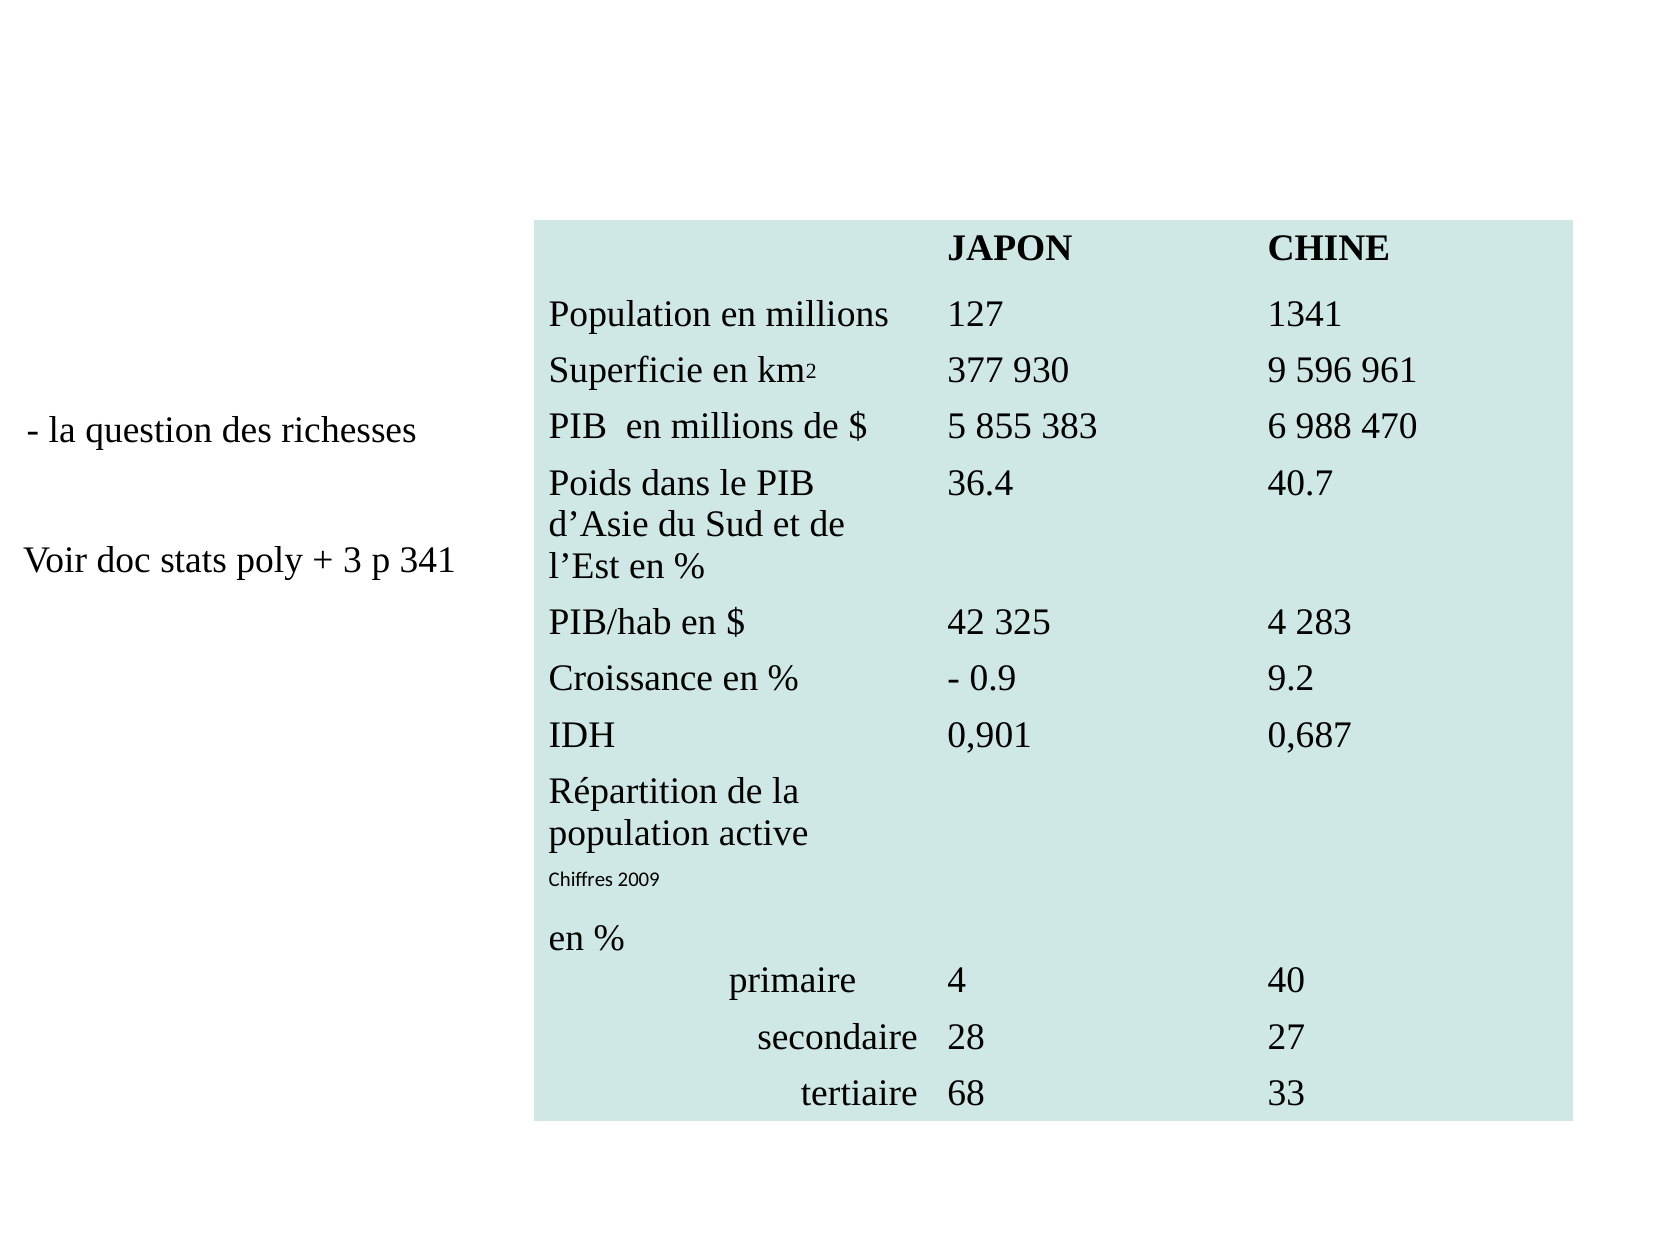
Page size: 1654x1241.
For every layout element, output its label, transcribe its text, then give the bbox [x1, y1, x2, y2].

table_cell en % primaire [534, 910, 933, 1008]
table_cell - 0.9 [933, 650, 1253, 706]
table_cell tertiaire [534, 1065, 933, 1121]
table_cell 9 596 961 [1253, 341, 1573, 398]
table_cell 377 930 [933, 341, 1253, 398]
table_cell IDH [534, 706, 933, 763]
table_header CHINE [1253, 220, 1573, 285]
table_cell 0,687 [1253, 706, 1573, 763]
table_cell 0,901 [933, 706, 1253, 763]
table_cell 33 [1253, 1065, 1573, 1121]
table_cell secondaire [534, 1008, 933, 1065]
table_cell Superficie en km2 [534, 341, 933, 398]
table_cell 4 [933, 910, 1253, 1008]
table_cell 68 [933, 1065, 1253, 1121]
table_cell 40.7 [1253, 454, 1573, 594]
table_cell 28 [933, 1008, 1253, 1065]
table_cell [1253, 763, 1573, 910]
table_cell Population en millions [534, 285, 933, 341]
table_cell 36.4 [933, 454, 1253, 594]
table_cell Croissance en % [534, 650, 933, 706]
table_cell 27 [1253, 1008, 1573, 1065]
table_cell Poids dans le PIB d’Asie du Sud et de l’Est en % [534, 454, 933, 594]
table_cell 5 855 383 [933, 398, 1253, 454]
table_header [534, 220, 933, 285]
text_box Voir doc stats poly + 3 p 341 [8, 531, 482, 589]
text_box - la question des richesses [11, 401, 442, 459]
table_cell 42 325 [933, 594, 1253, 650]
table_cell PIB en millions de $ [534, 398, 933, 454]
table_cell PIB/hab en $ [534, 594, 933, 650]
table_cell 1341 [1253, 285, 1573, 341]
table_cell Répartition de la population active Chiffres 2009 [534, 763, 933, 910]
table_cell 6 988 470 [1253, 398, 1573, 454]
table_cell 9.2 [1253, 650, 1573, 706]
table_cell [933, 763, 1253, 910]
table_cell 127 [933, 285, 1253, 341]
table_header JAPON [933, 220, 1253, 285]
table_cell 40 [1253, 910, 1573, 1008]
table_cell 4 283 [1253, 594, 1573, 650]
